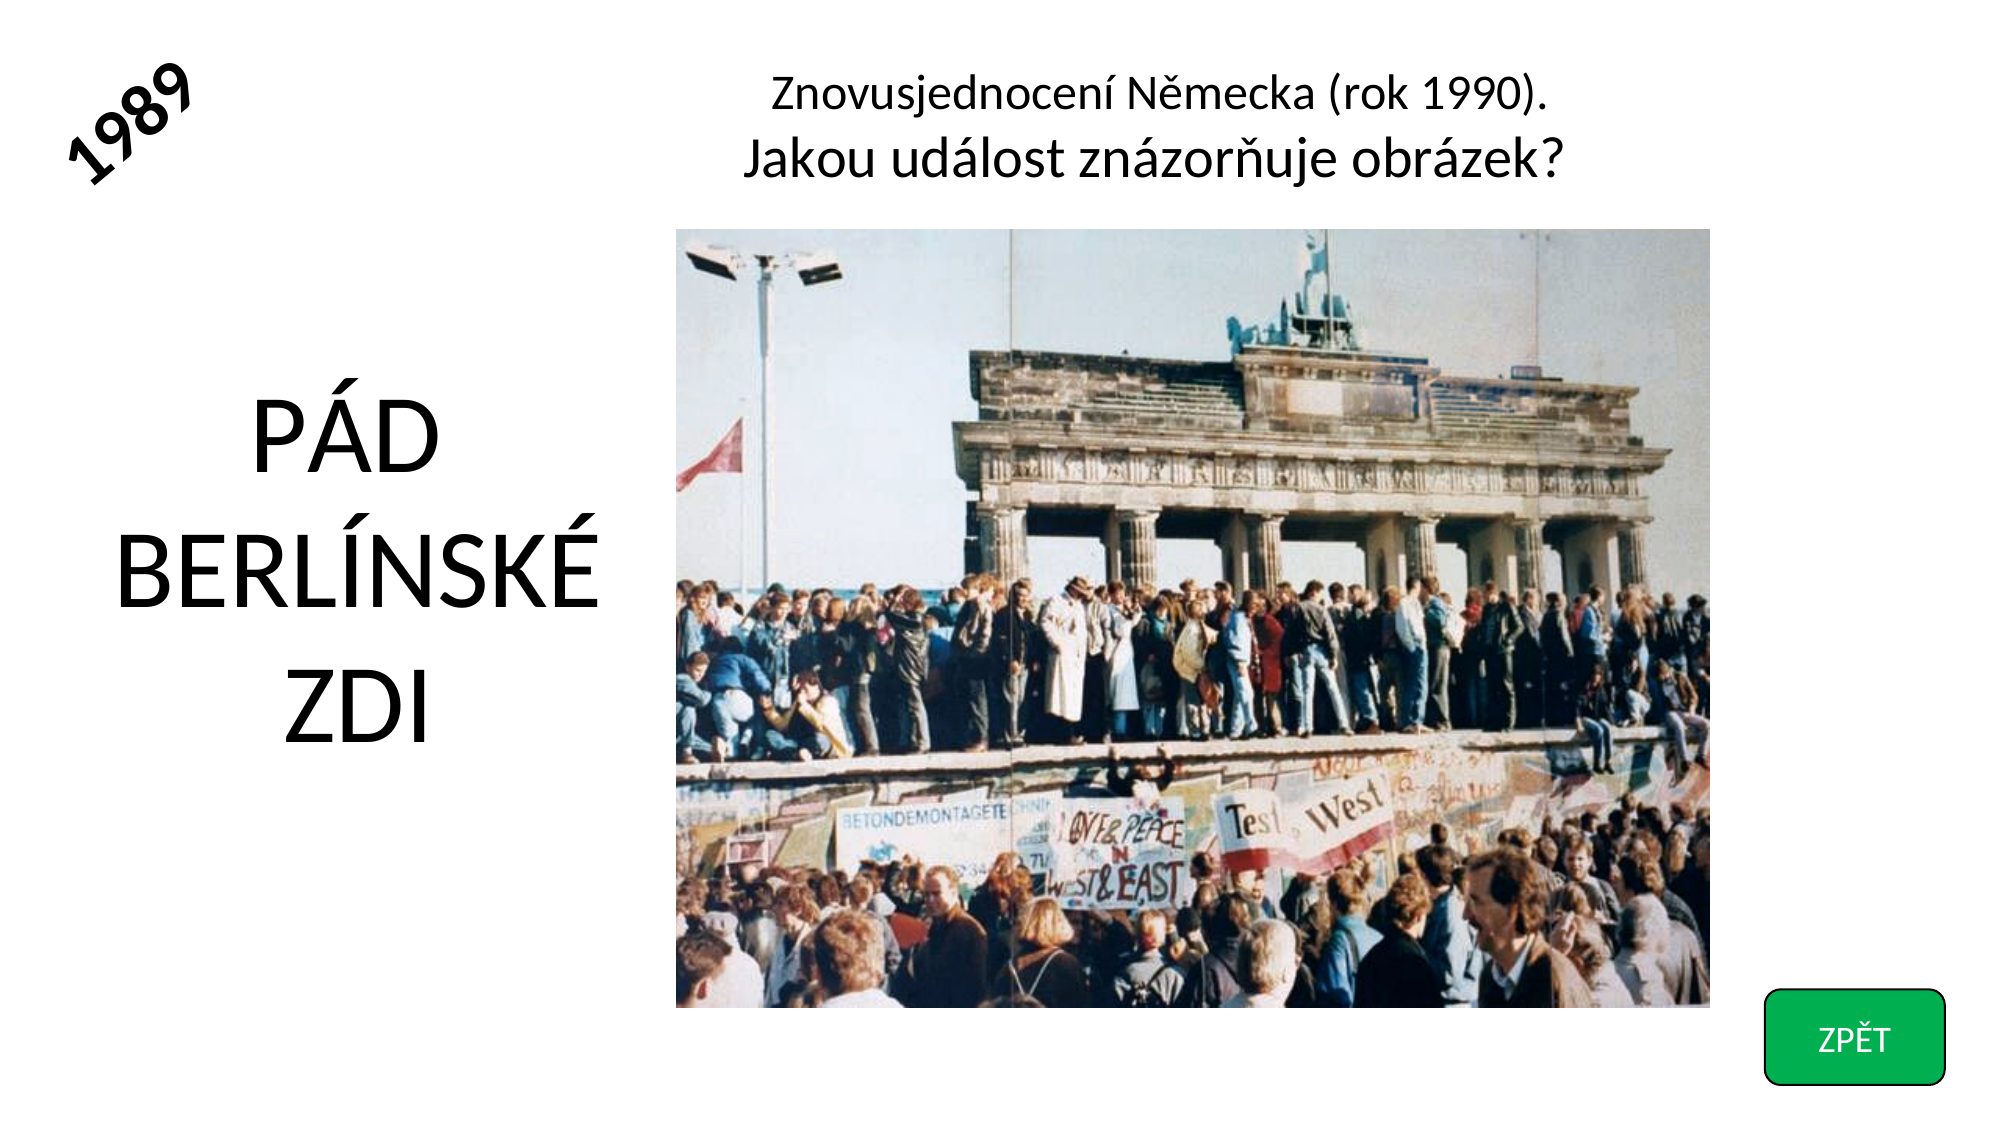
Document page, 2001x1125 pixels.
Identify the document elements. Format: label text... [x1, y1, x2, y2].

text_box 1989 [24, 21, 232, 219]
text_box Znovusjednocení Německa (rok 1990). Jakou událost znázorňuje obrázek? [455, 51, 1855, 267]
text_box ZPĚT [1764, 989, 1945, 1085]
picture [676, 229, 1710, 1008]
text_box PÁD BERLÍNSKÉ ZDI [98, 352, 619, 774]
